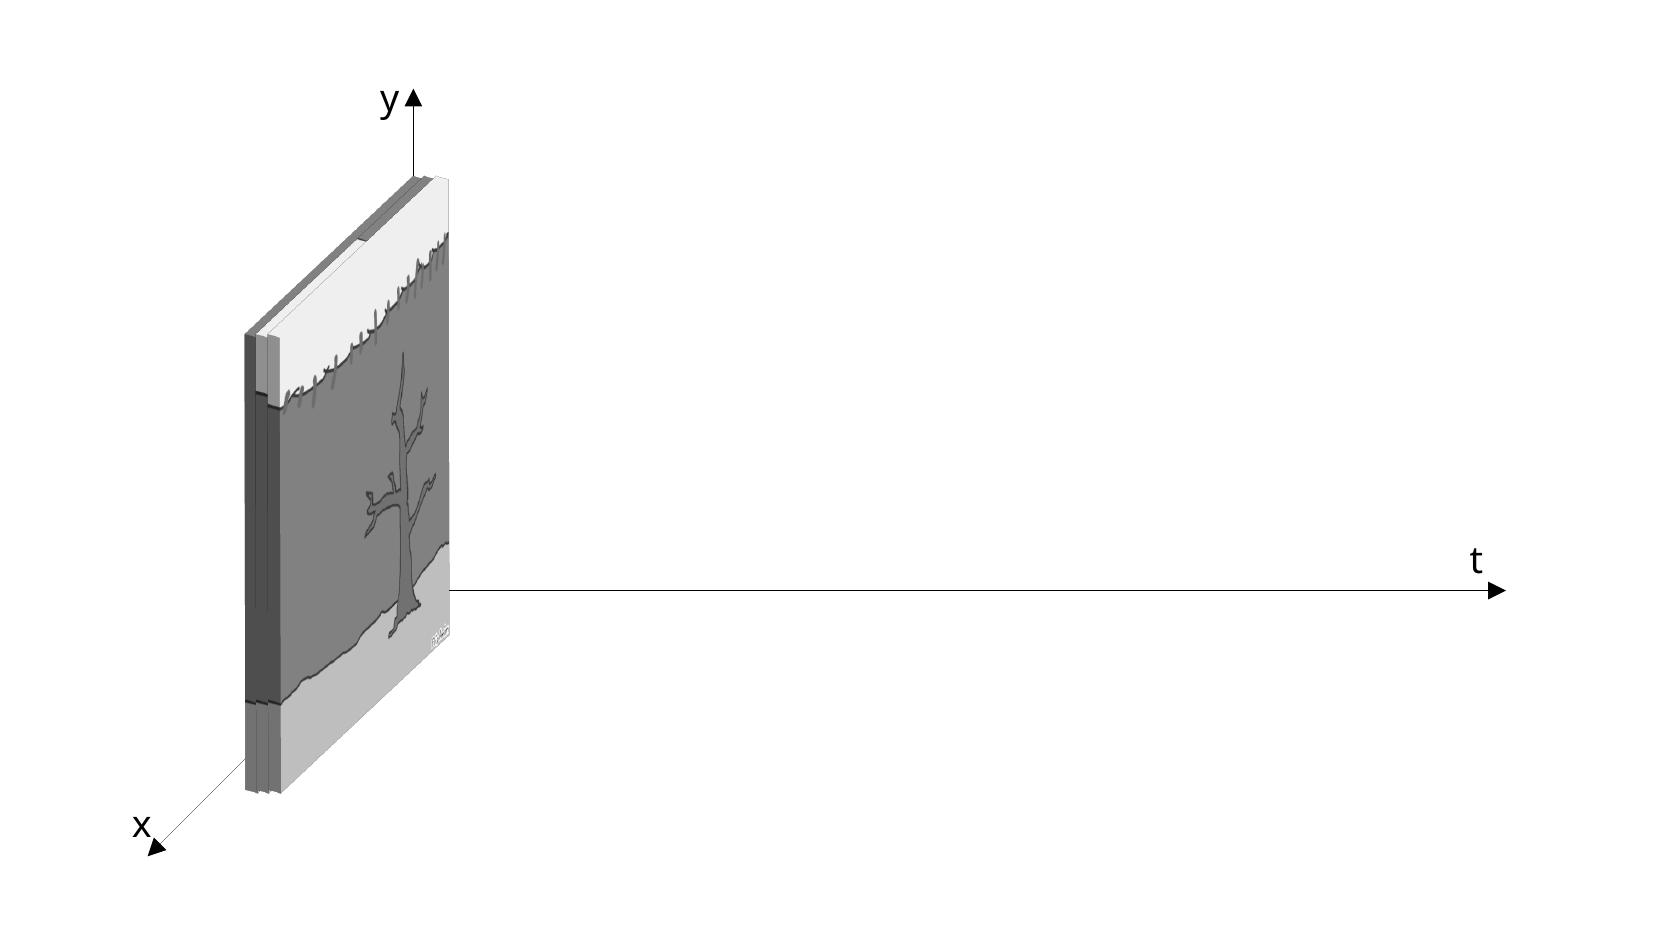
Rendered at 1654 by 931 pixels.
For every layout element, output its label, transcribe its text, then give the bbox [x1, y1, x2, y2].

text_box x [112, 791, 172, 855]
text_box t [1446, 527, 1506, 591]
text_box y [360, 64, 420, 129]
